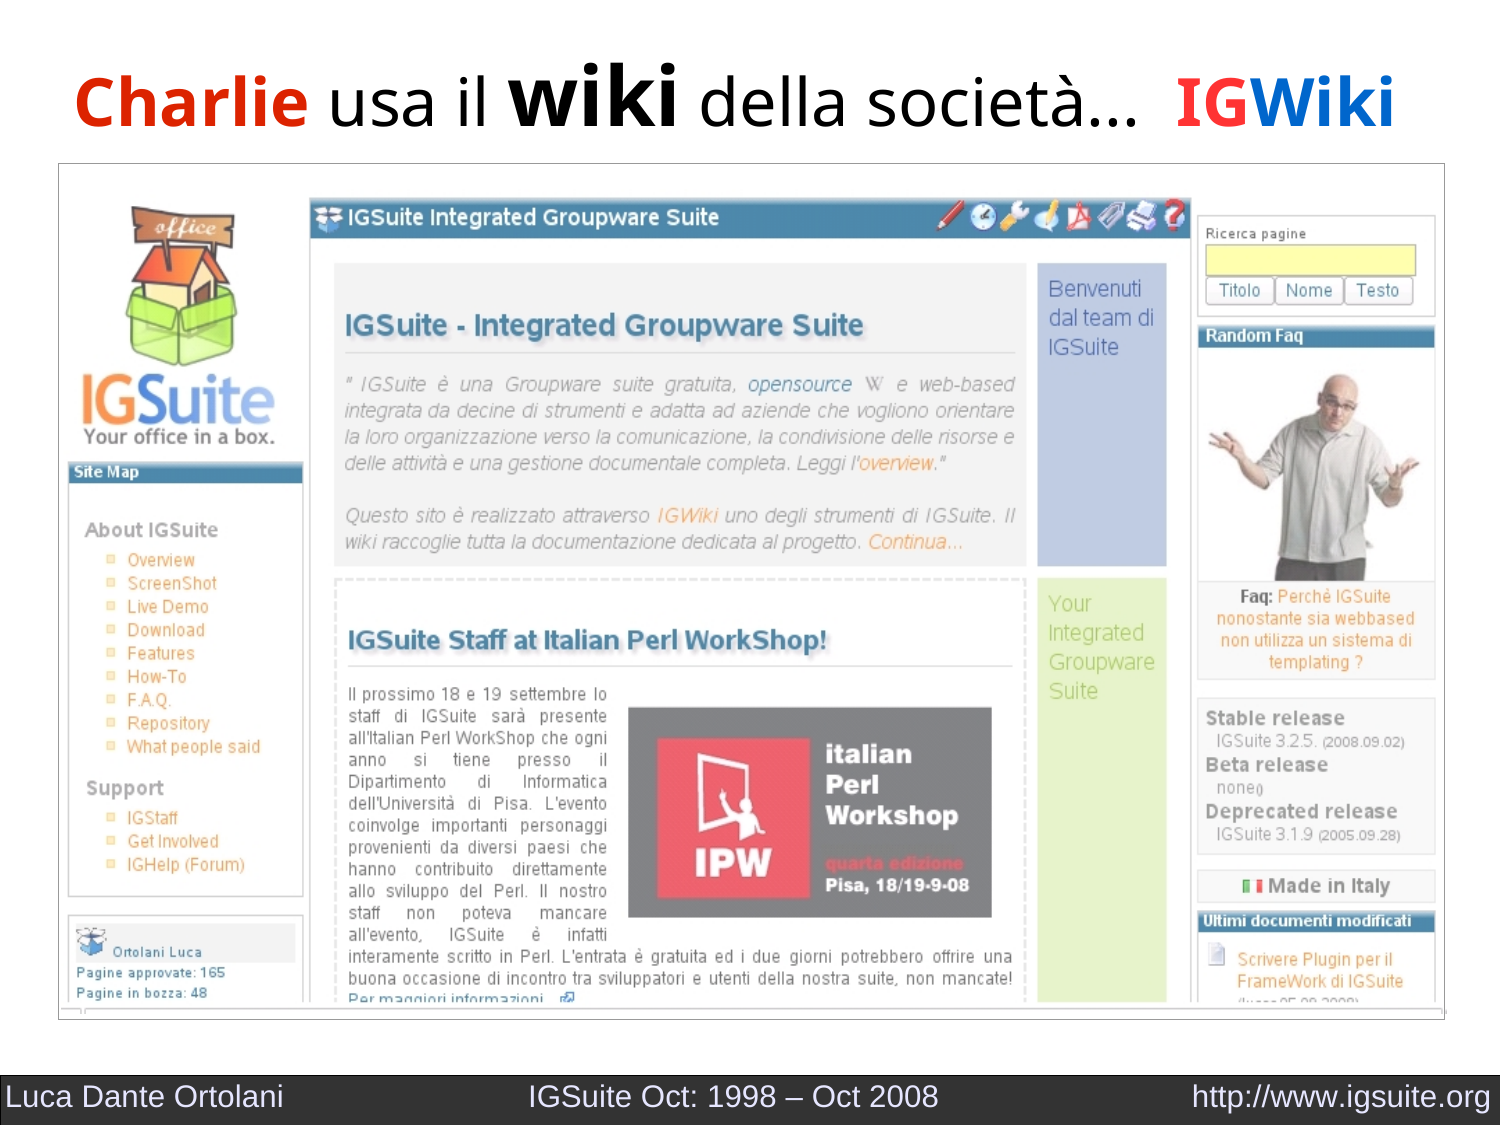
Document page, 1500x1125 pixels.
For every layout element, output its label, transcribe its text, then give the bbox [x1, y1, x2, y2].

text_box Luca Dante Ortolani IGSuite Oct: 1998 – Oct 2008 http://www.igsuite.org [0, 1075, 1500, 1125]
text_box Charlie usa il wiki della società... IGWiki [59, 29, 1424, 159]
picture [61, 189, 1444, 1014]
